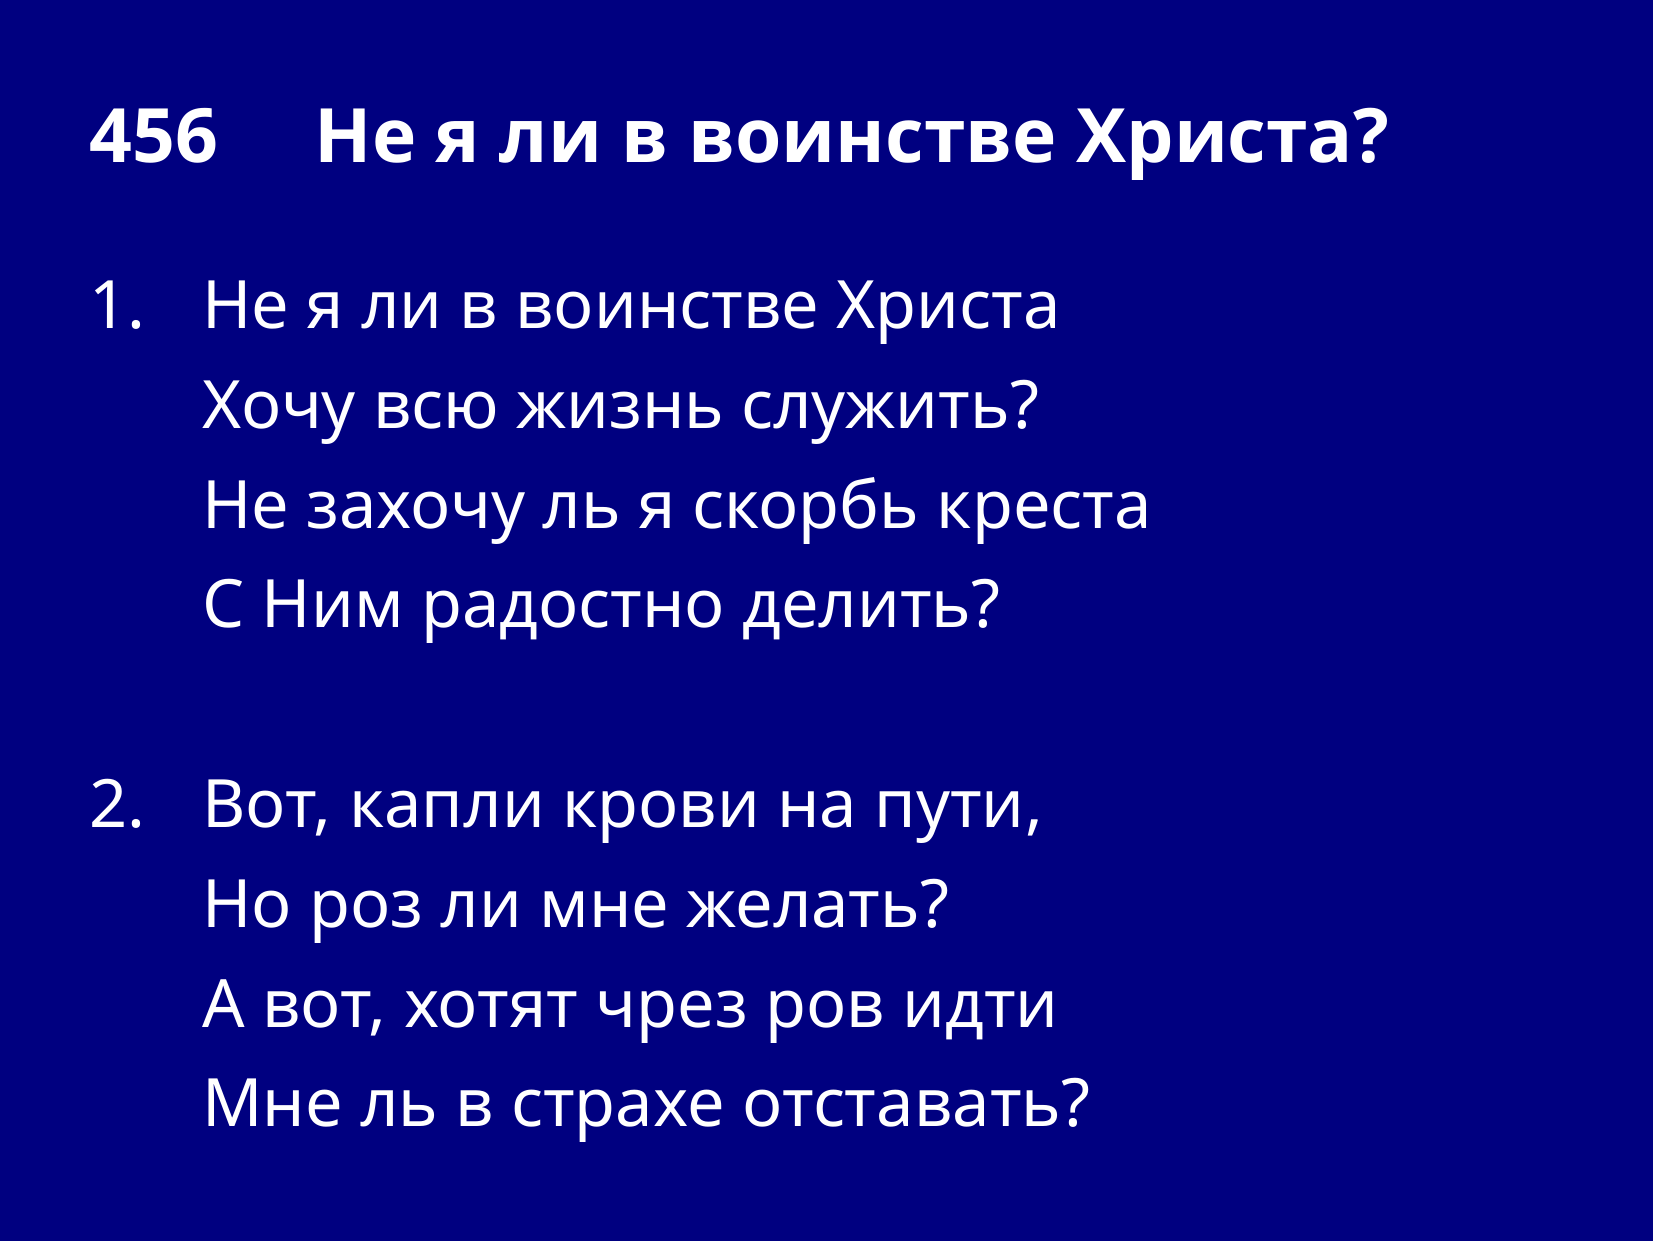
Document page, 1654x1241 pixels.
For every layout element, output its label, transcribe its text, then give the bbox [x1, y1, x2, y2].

text_box 1. Не я ли в воинстве Христа Хочу всю жизнь служить? Не захочу ль я скорбь креста С Ним радостно делить? 2. Вот, капли крови на пути, Но роз ли мне желать? А вот, хотят чрез ров идти Мне ль в страхе отставать? [75, 188, 1576, 1163]
text_box 456 Не я ли в воинстве Христа? [75, 75, 1576, 188]
